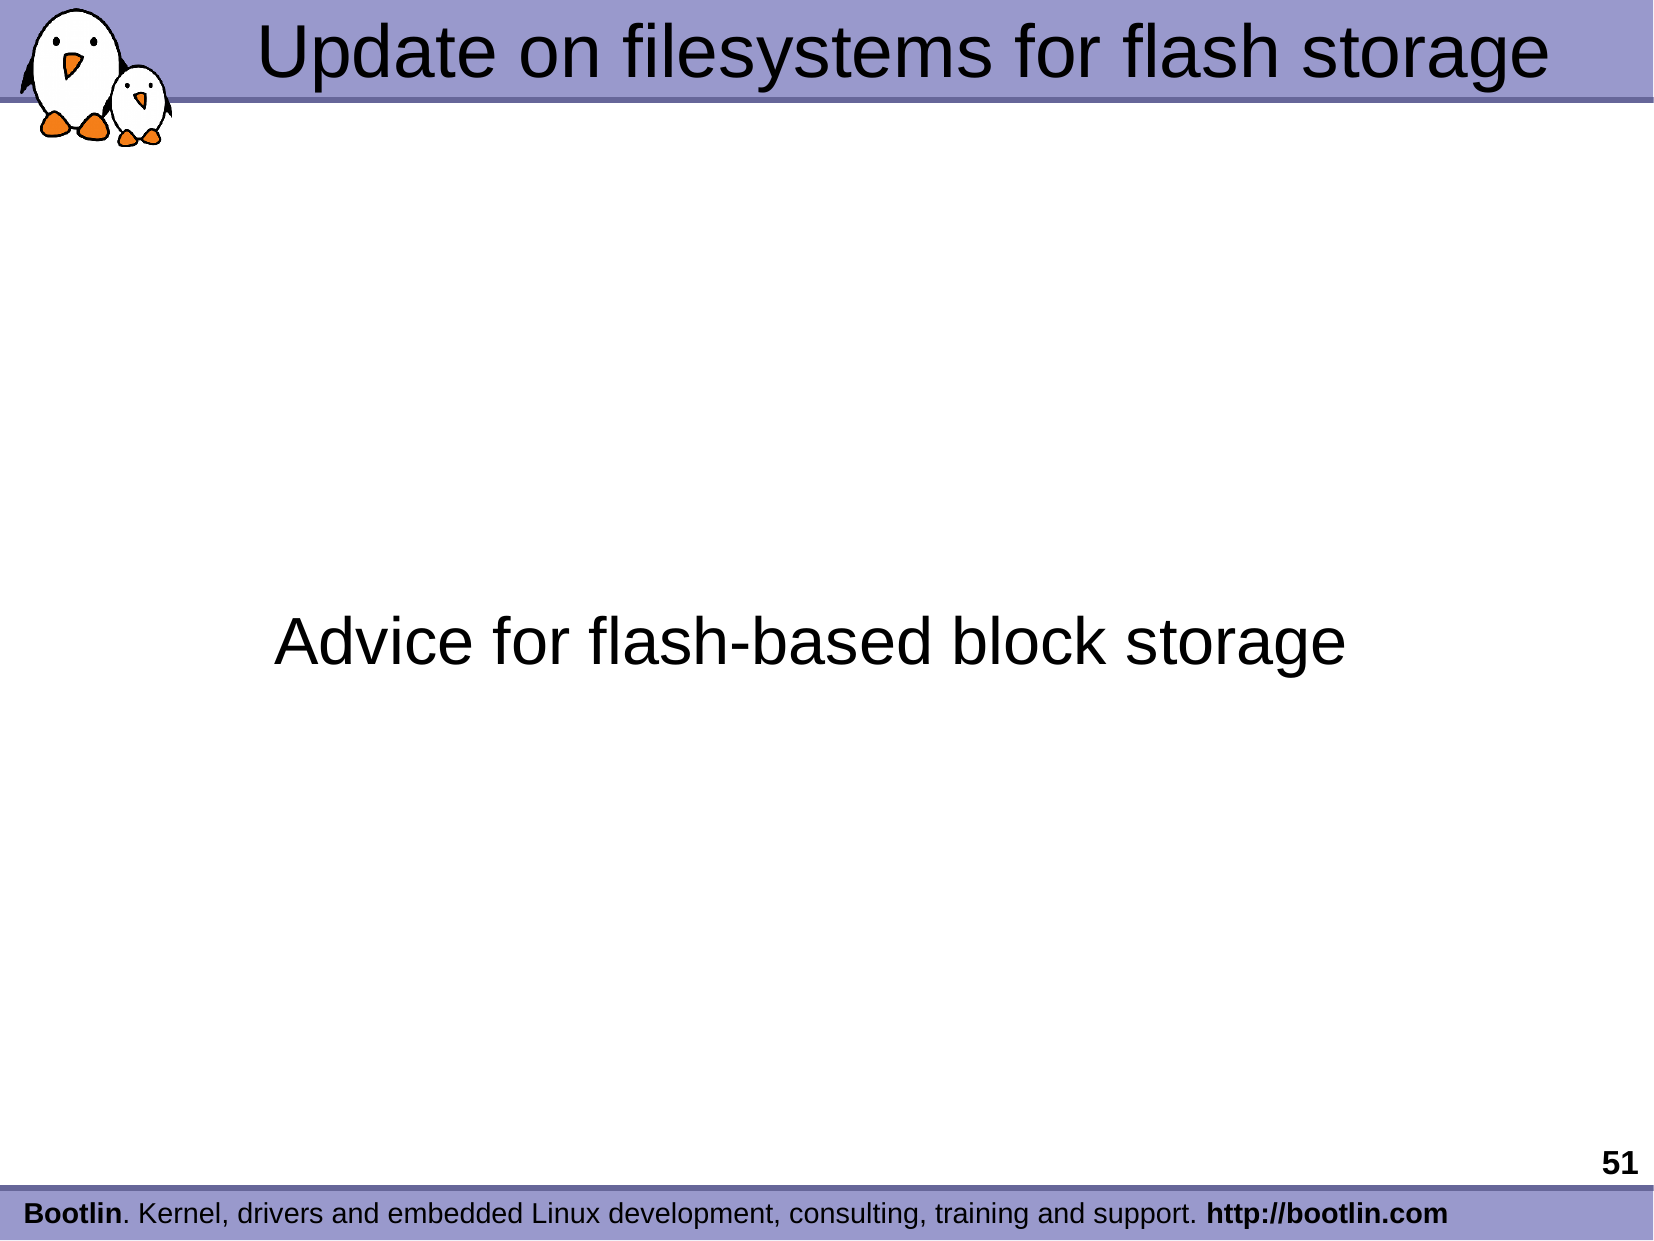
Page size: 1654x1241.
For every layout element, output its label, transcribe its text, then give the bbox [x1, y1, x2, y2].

picture [20, 8, 172, 147]
title Update on filesystems for flash storage [178, 5, 1631, 97]
subtitle Advice for flash-based block storage [105, 216, 1518, 1066]
